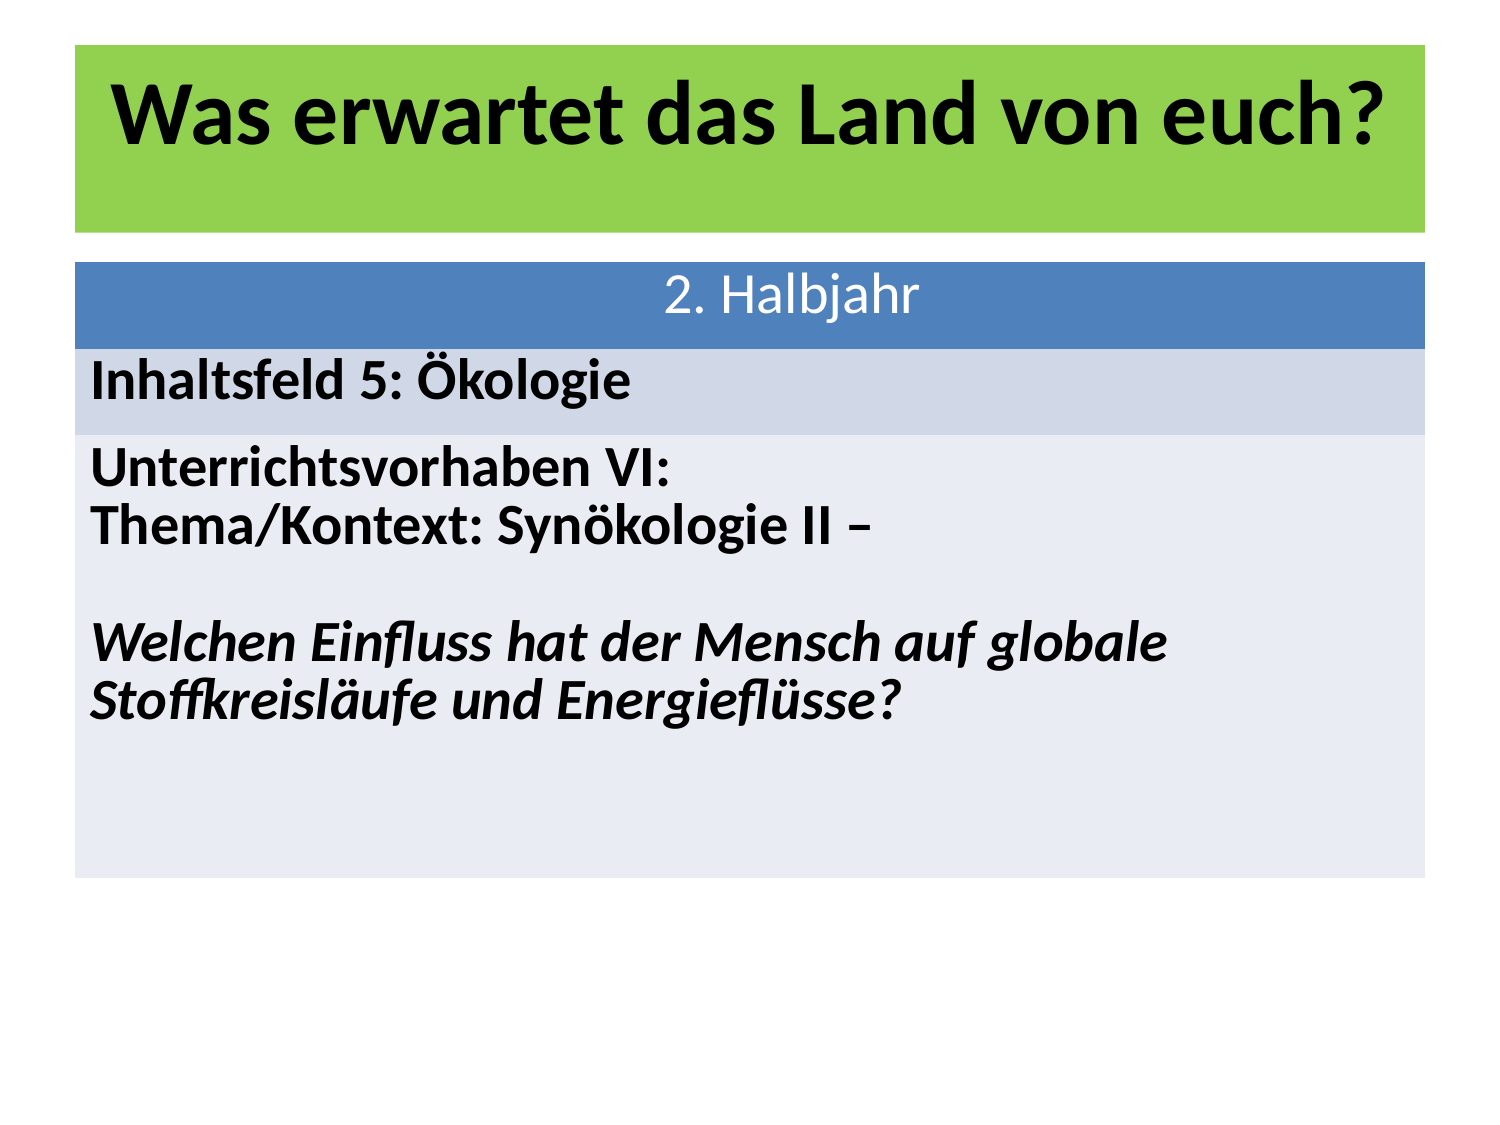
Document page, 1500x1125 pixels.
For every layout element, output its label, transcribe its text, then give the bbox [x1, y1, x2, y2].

table_cell Inhaltsfeld 5: Ökologie [75, 349, 1425, 435]
table_cell Unterrichtsvorhaben VI: Thema/Kontext: Synökologie II – Welchen Einfluss hat der Mensch auf globale Stoffkreisläufe und Energieflüsse? [75, 435, 1425, 878]
table_header 2. Halbjahr [75, 262, 1425, 349]
title Was erwartet das Land von euch? [75, 45, 1425, 233]
